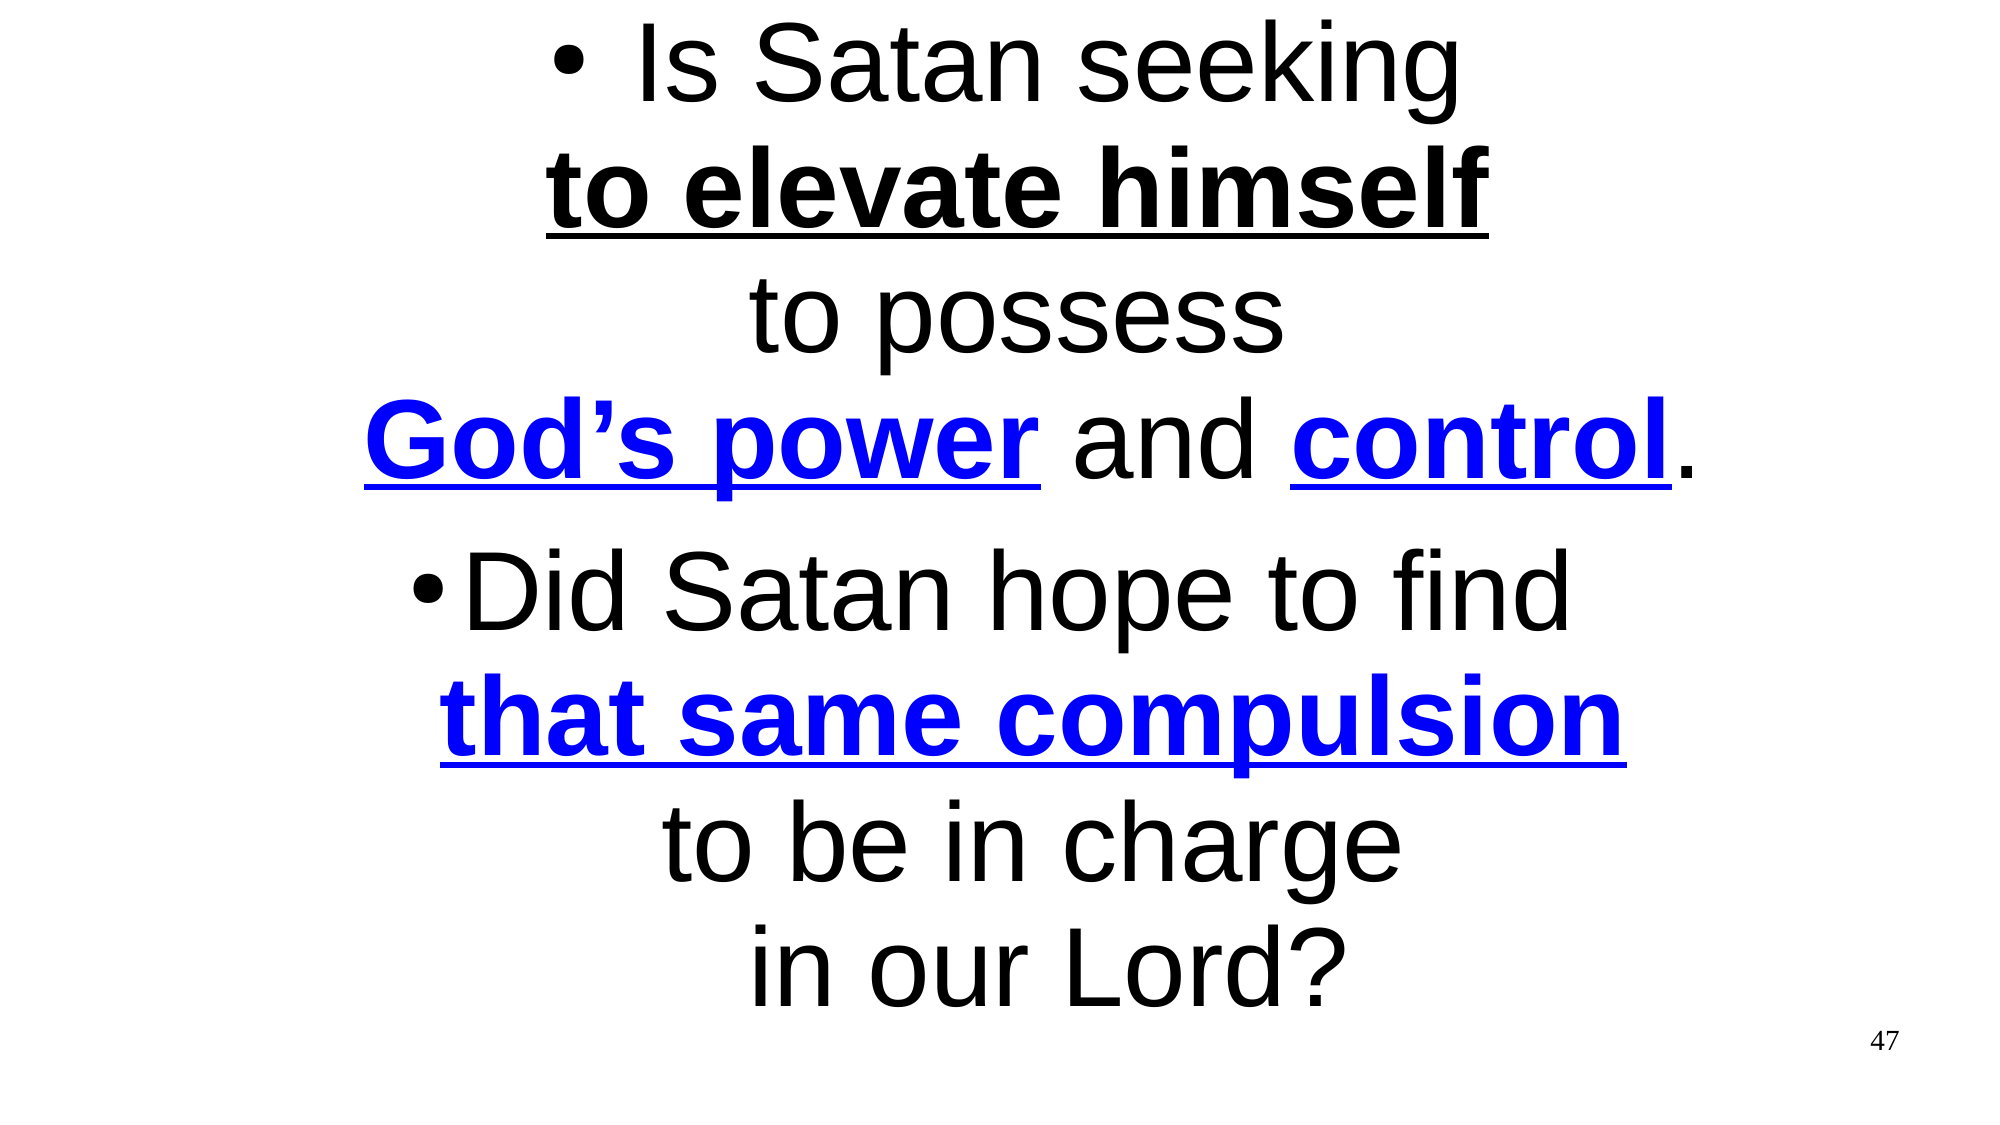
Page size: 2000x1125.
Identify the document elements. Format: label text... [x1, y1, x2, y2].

list Is Satan seeking to elevate himself to possess God’s power and control. Did Satan hope to find that same compulsion to be in charge in our Lord? [0, 0, 1996, 1123]
